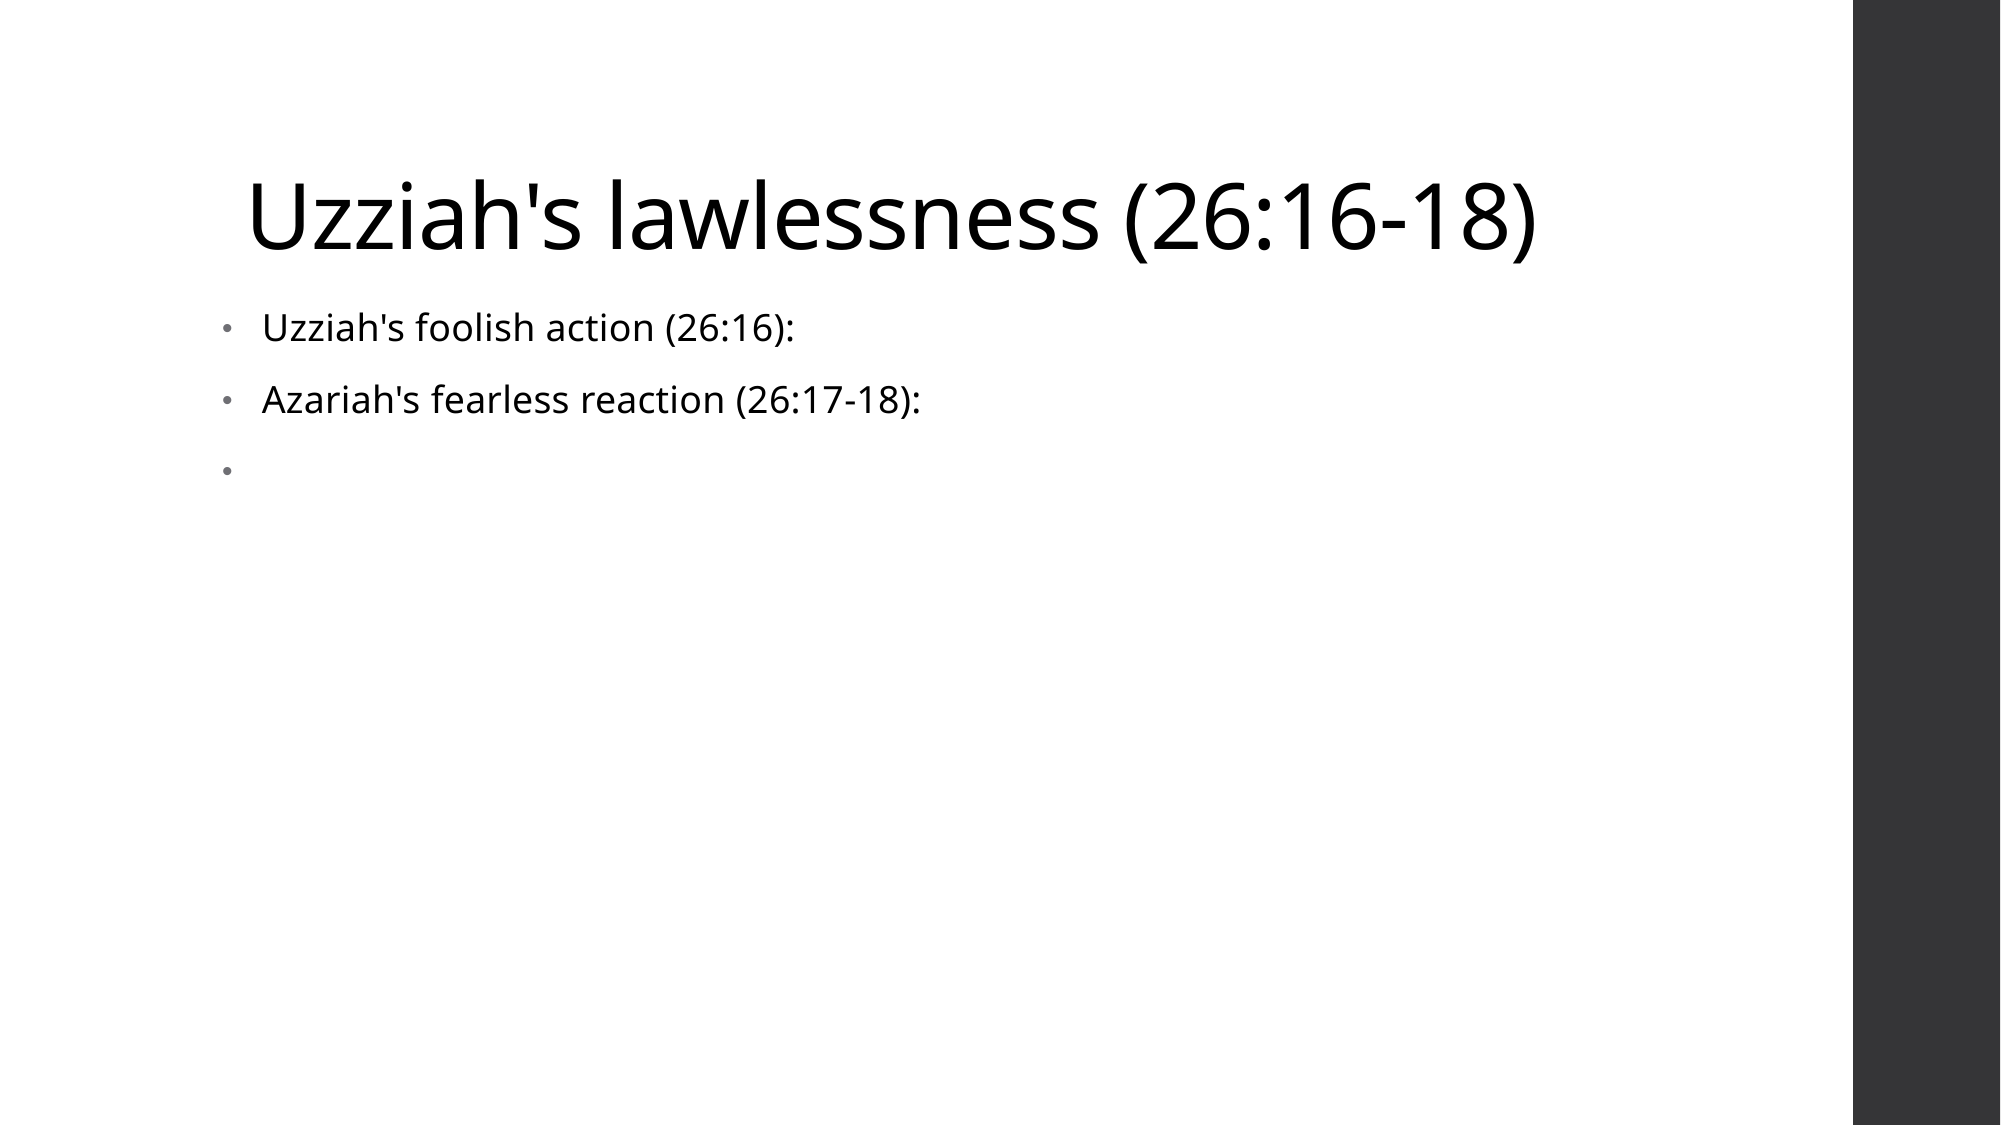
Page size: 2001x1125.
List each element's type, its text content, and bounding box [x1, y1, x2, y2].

title Uzziah's lawlessness (26:16-18) [206, 60, 1797, 278]
list Uzziah's foolish action (26:16): Azariah's fearless reaction (26:17-18): [206, 299, 1617, 1014]
